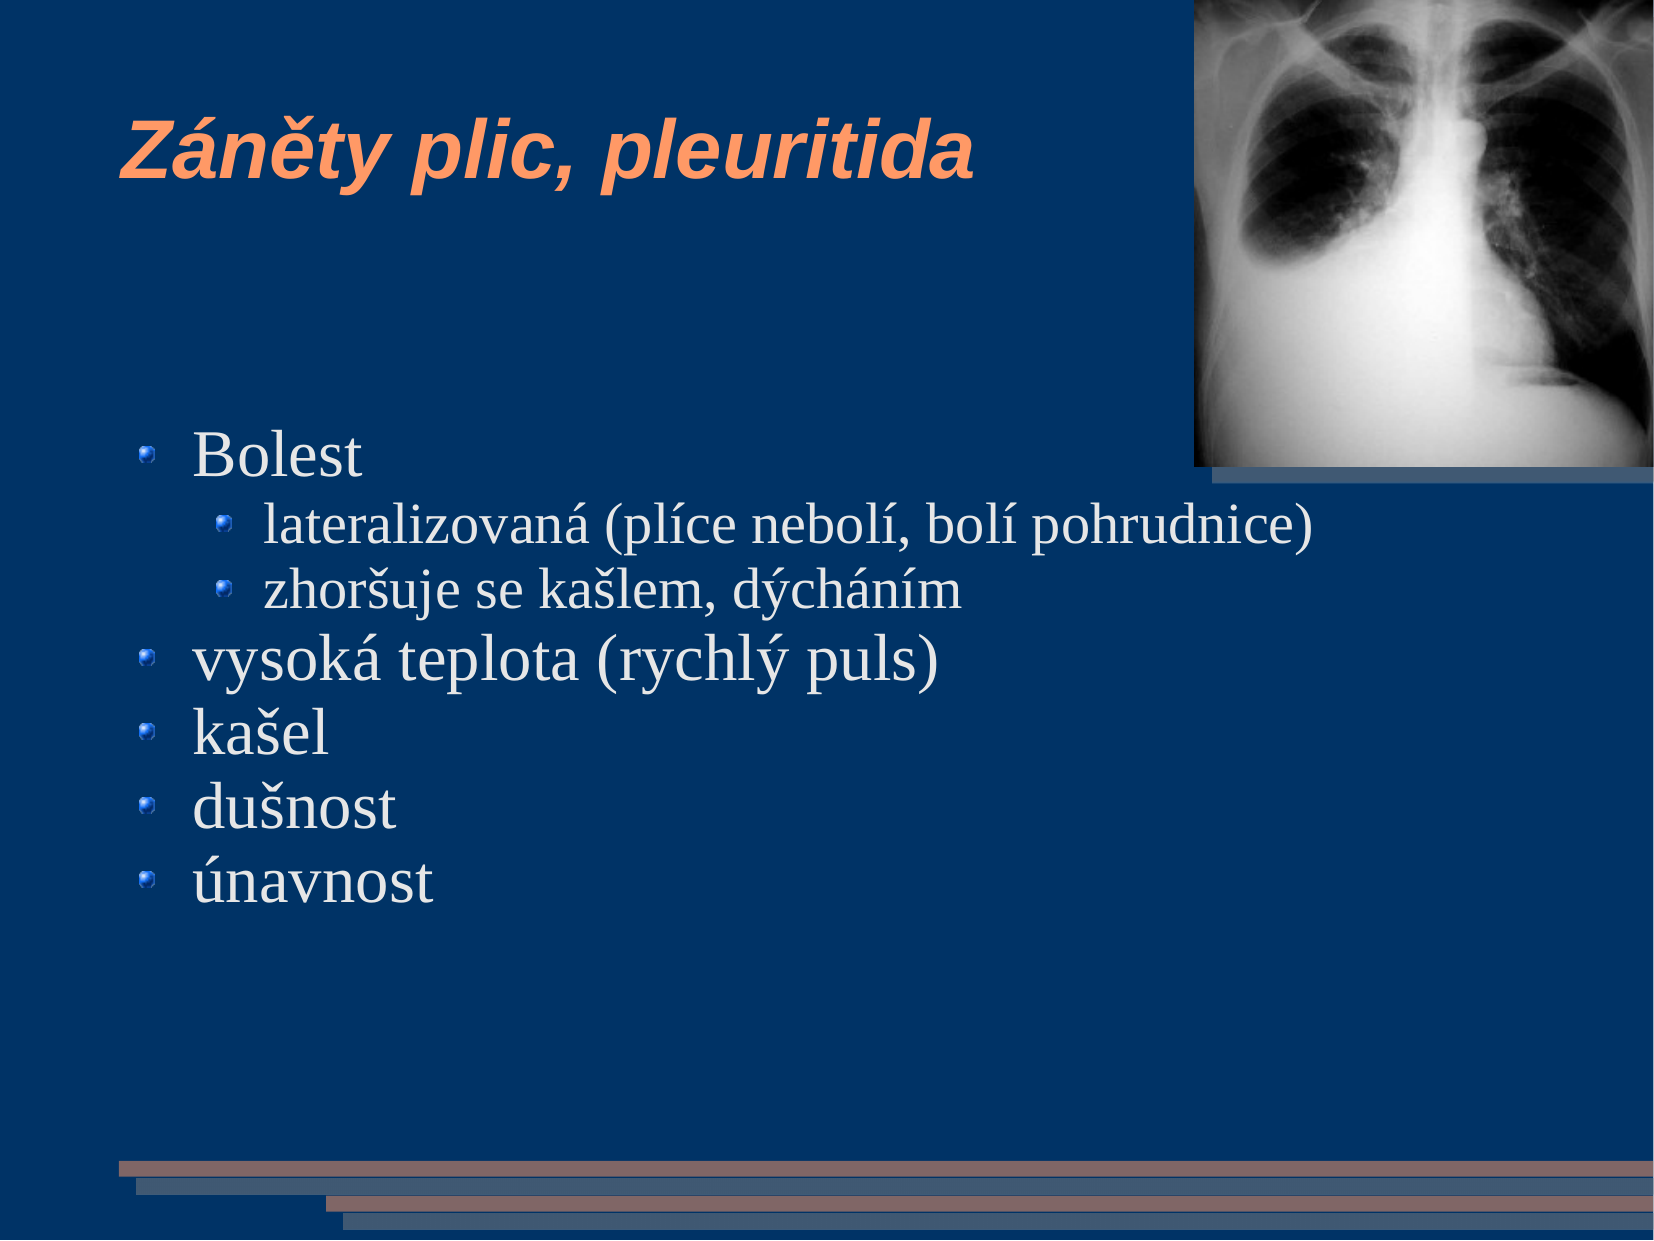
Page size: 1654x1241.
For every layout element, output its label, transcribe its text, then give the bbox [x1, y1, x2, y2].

list Bolest lateralizovaná (plíce nebolí, bolí pohrudnice) zhoršuje se kašlem, dýcháním vysoká teplota (rychlý puls) kašel dušnost únavnost [121, 417, 1589, 1132]
picture [1194, 0, 1654, 467]
title Záněty plic, pleuritida [121, 46, 1194, 254]
